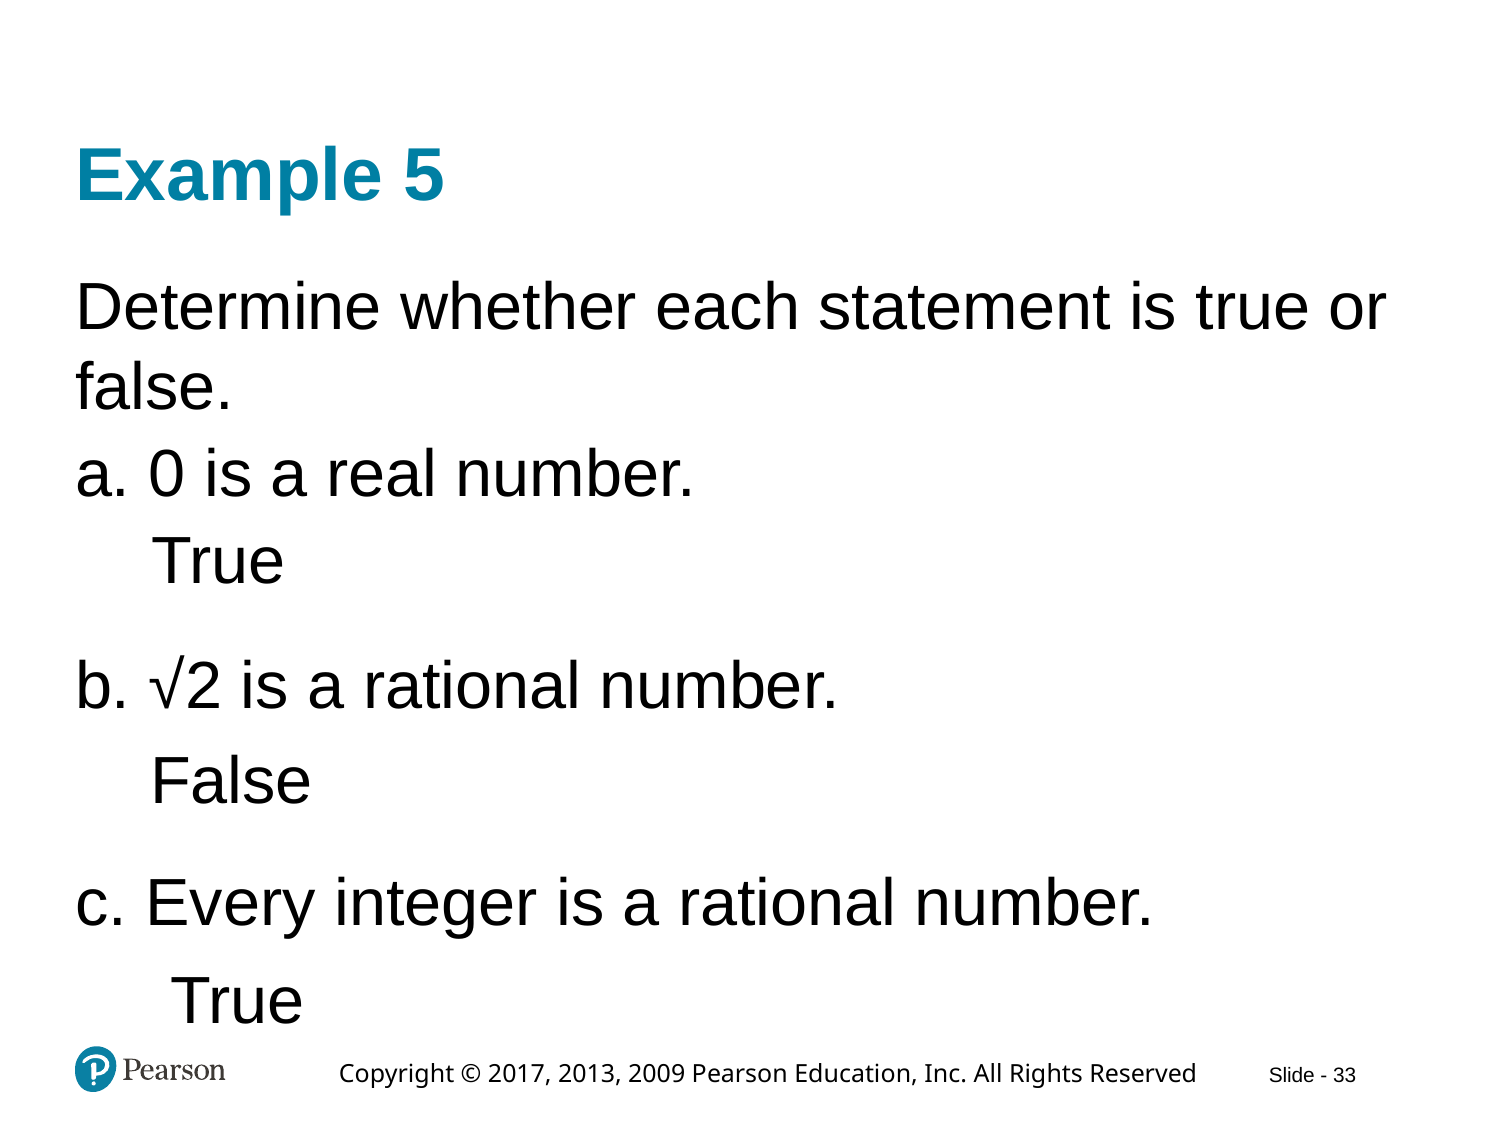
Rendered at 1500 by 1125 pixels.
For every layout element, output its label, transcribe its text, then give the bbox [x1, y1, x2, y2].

list b. √2 is a rational number. [75, 642, 1188, 721]
title Example 5 [75, 35, 1425, 216]
list a. 0 is a real number. [75, 429, 713, 501]
list True [170, 957, 383, 1033]
list Determine whether each statement is true or false. [75, 262, 1425, 418]
list True [151, 516, 302, 592]
list c. Every integer is a rational number. [75, 858, 1201, 933]
list False [150, 736, 338, 810]
